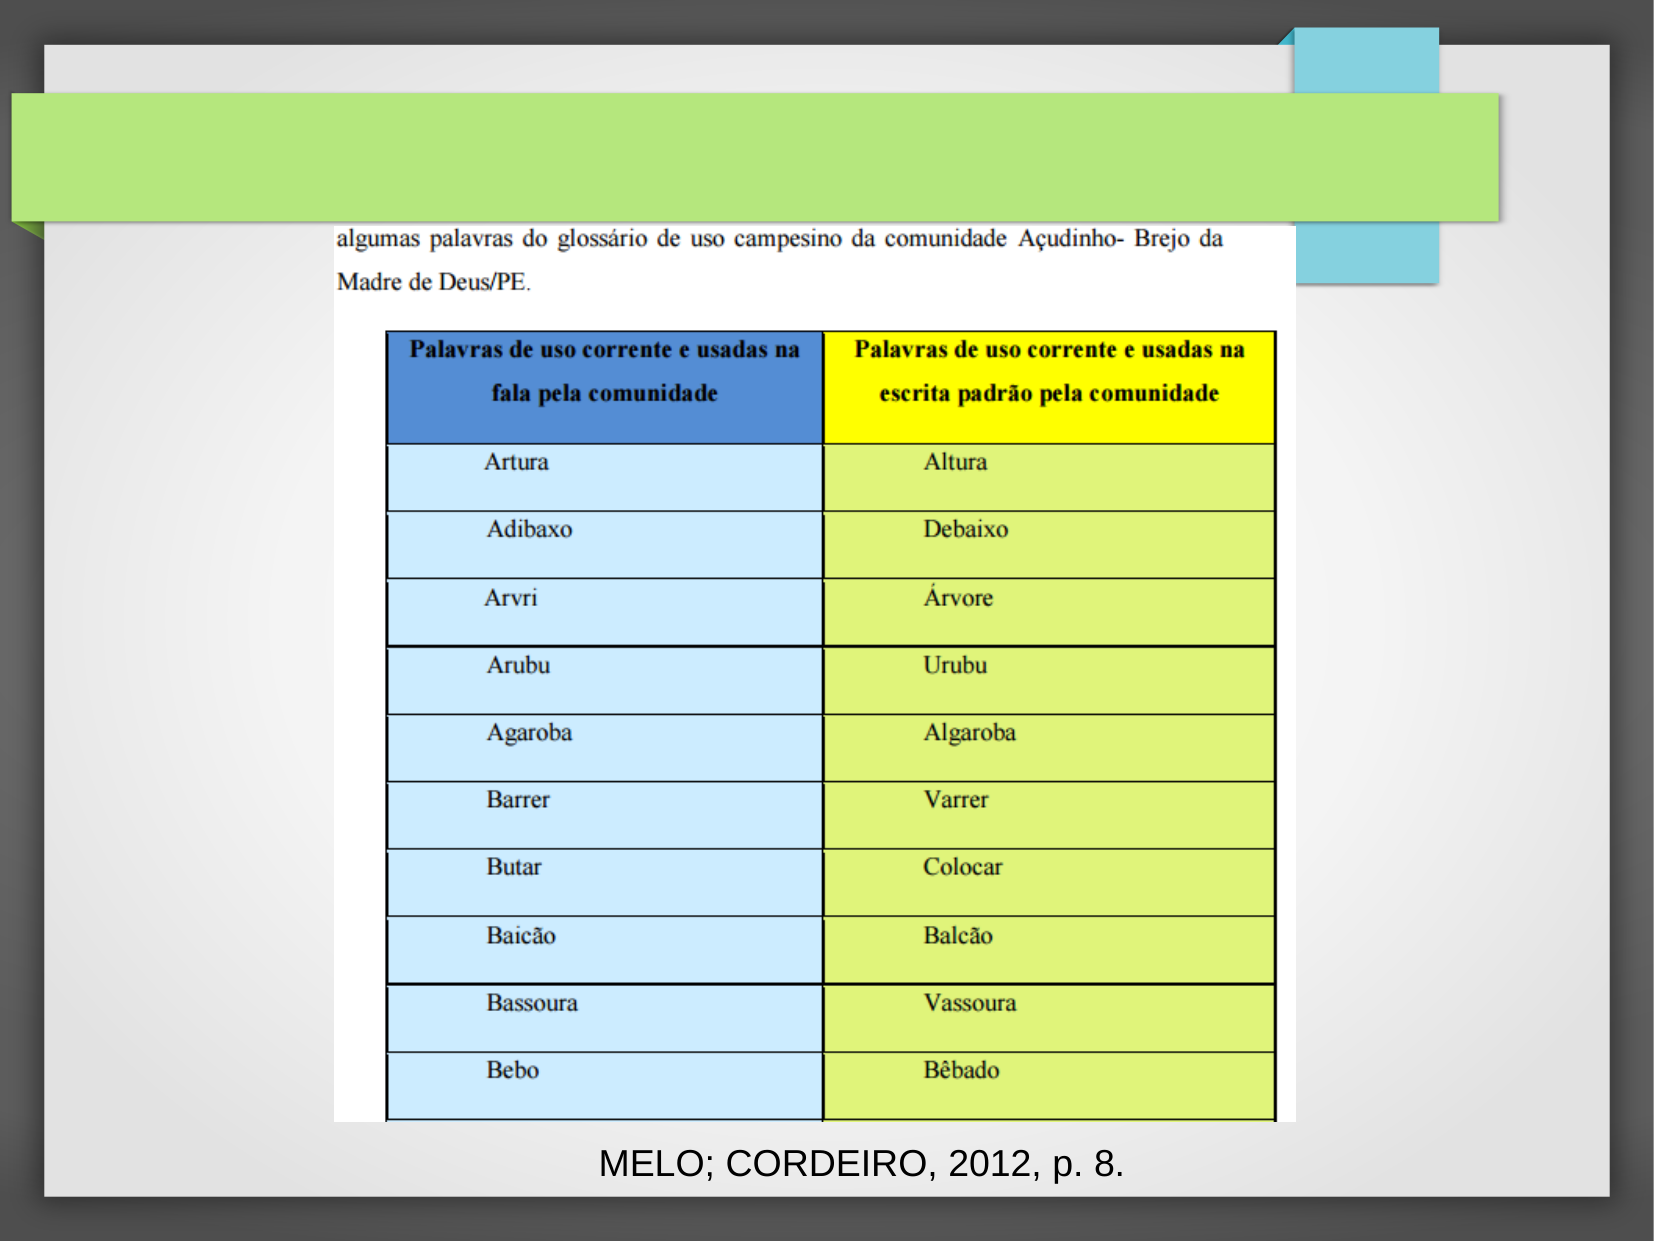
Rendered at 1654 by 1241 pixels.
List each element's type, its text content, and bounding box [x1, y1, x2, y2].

text_box MELO; CORDEIRO, 2012, p. 8. [460, 1133, 1264, 1193]
picture [0, 0, 1654, 1241]
